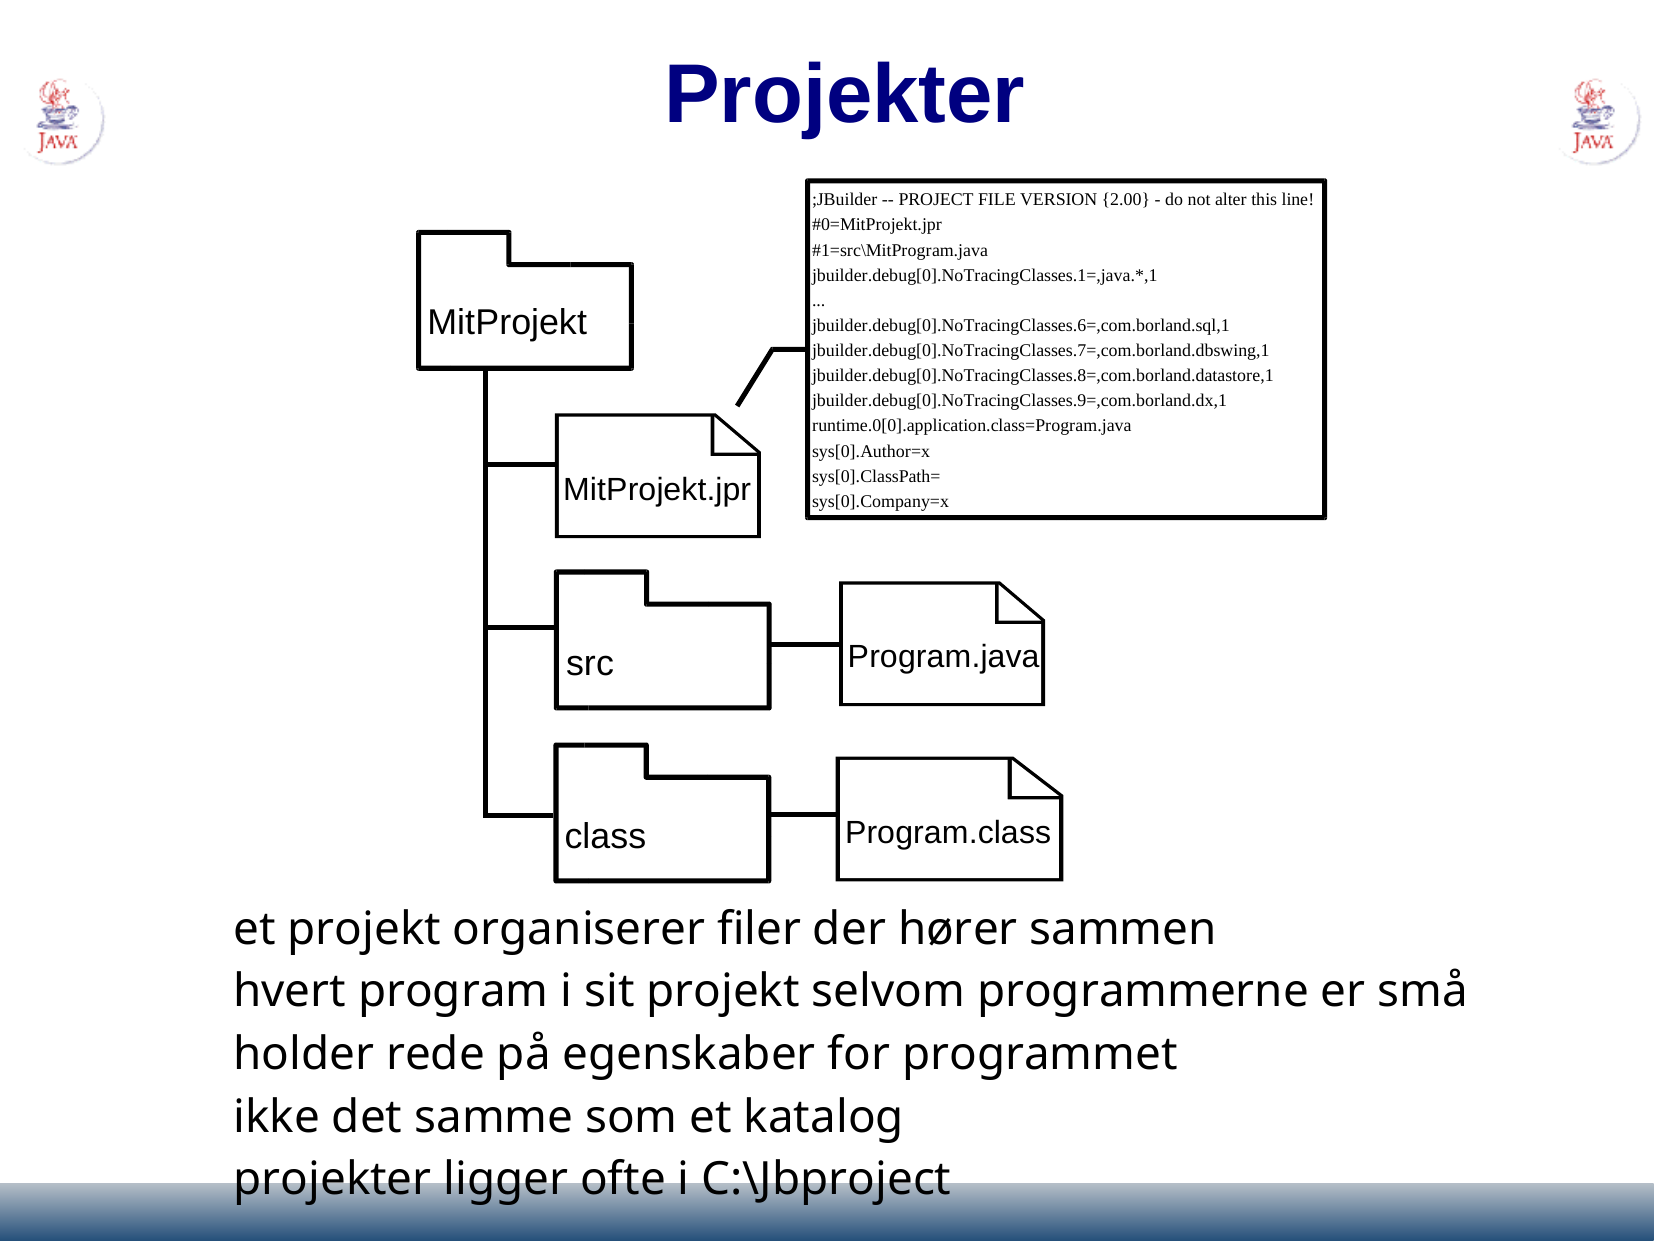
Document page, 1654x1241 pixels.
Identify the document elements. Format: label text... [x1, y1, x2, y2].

text_box et projekt organiserer filer der hører sammen hvert program i sit projekt selvom programmerne er små holder rede på egenskaber for programmet ikke det samme som et katalog projekter ligger ofte i C:\Jbproject [198, 895, 1654, 1157]
picture [1545, 71, 1645, 169]
chart [388, 151, 1334, 895]
title Projekter [156, 0, 1534, 198]
picture [10, 71, 109, 169]
